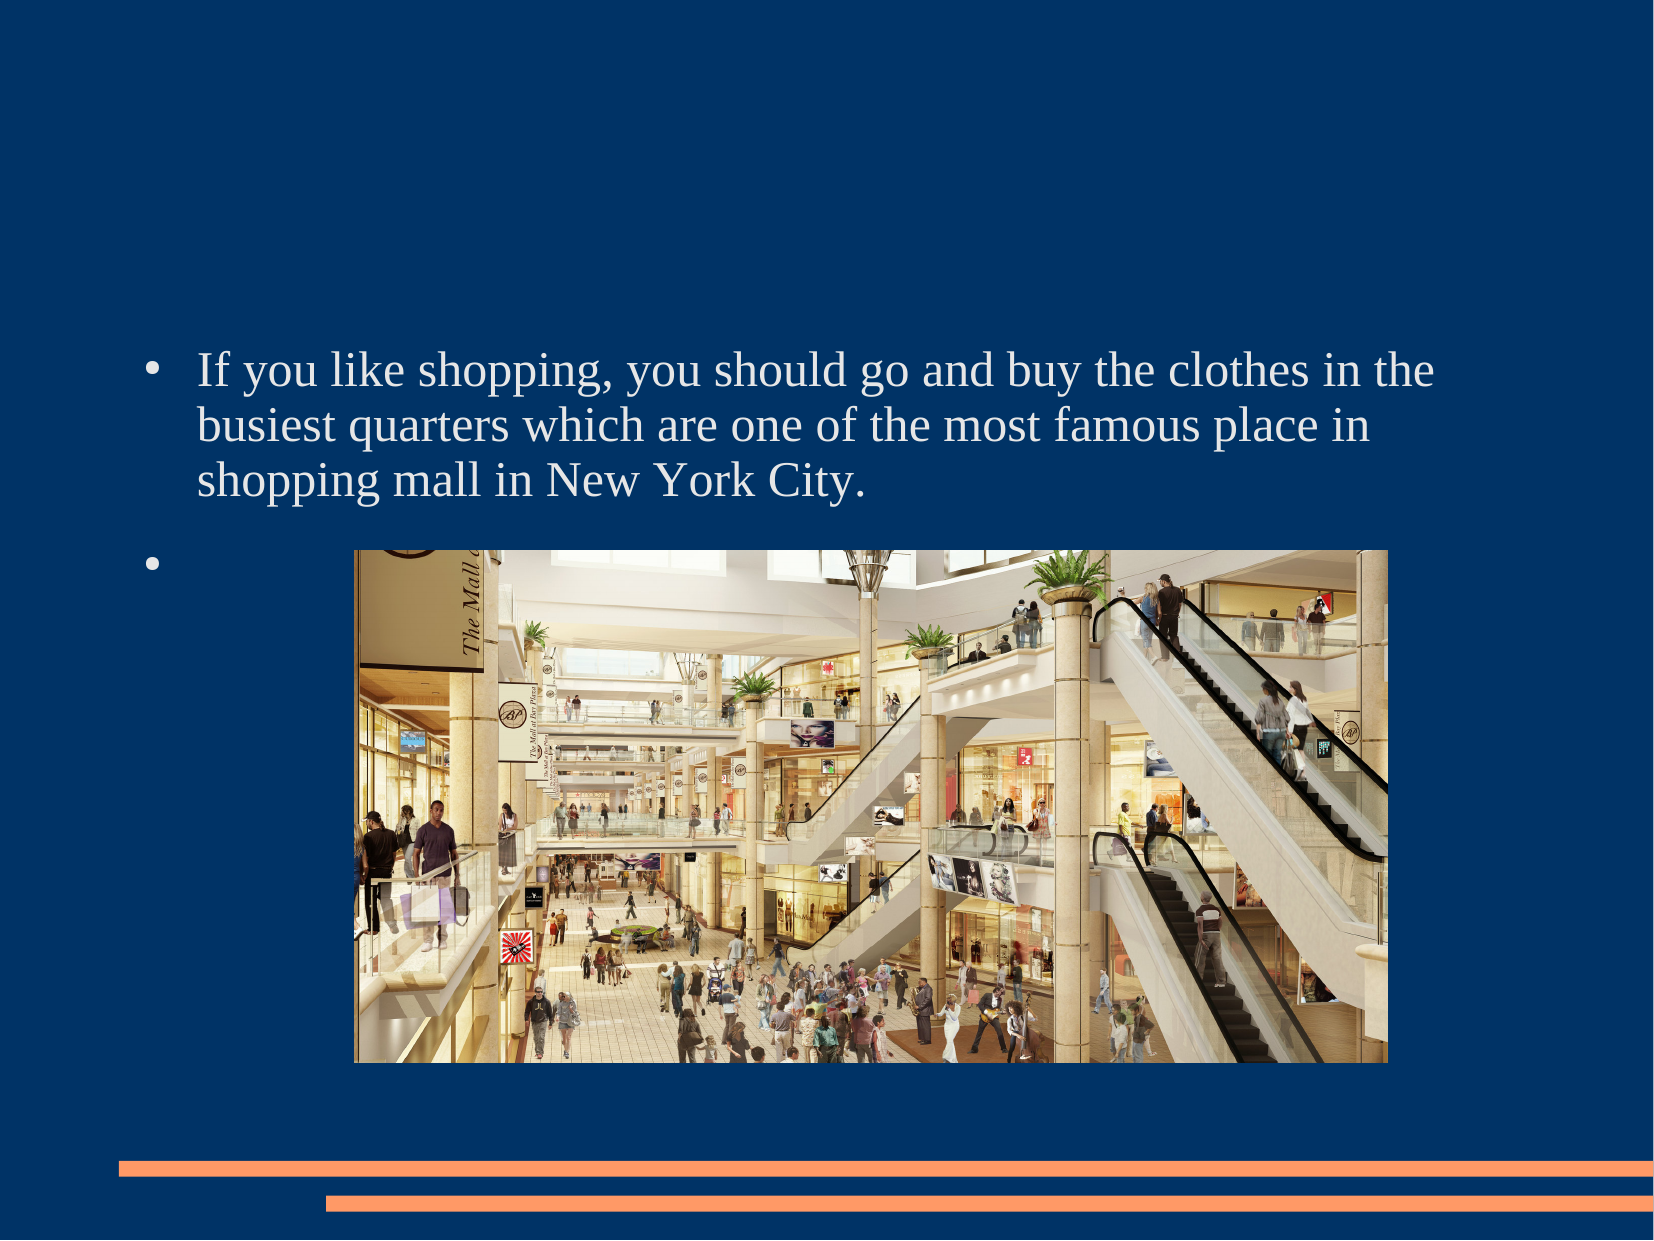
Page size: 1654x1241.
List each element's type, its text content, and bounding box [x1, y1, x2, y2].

list If you like shopping, you should go and buy the clothes in the busiest quarters which are one of the most famous place in shopping mall in New York City. [125, 341, 1565, 1152]
picture [354, 550, 1388, 1063]
